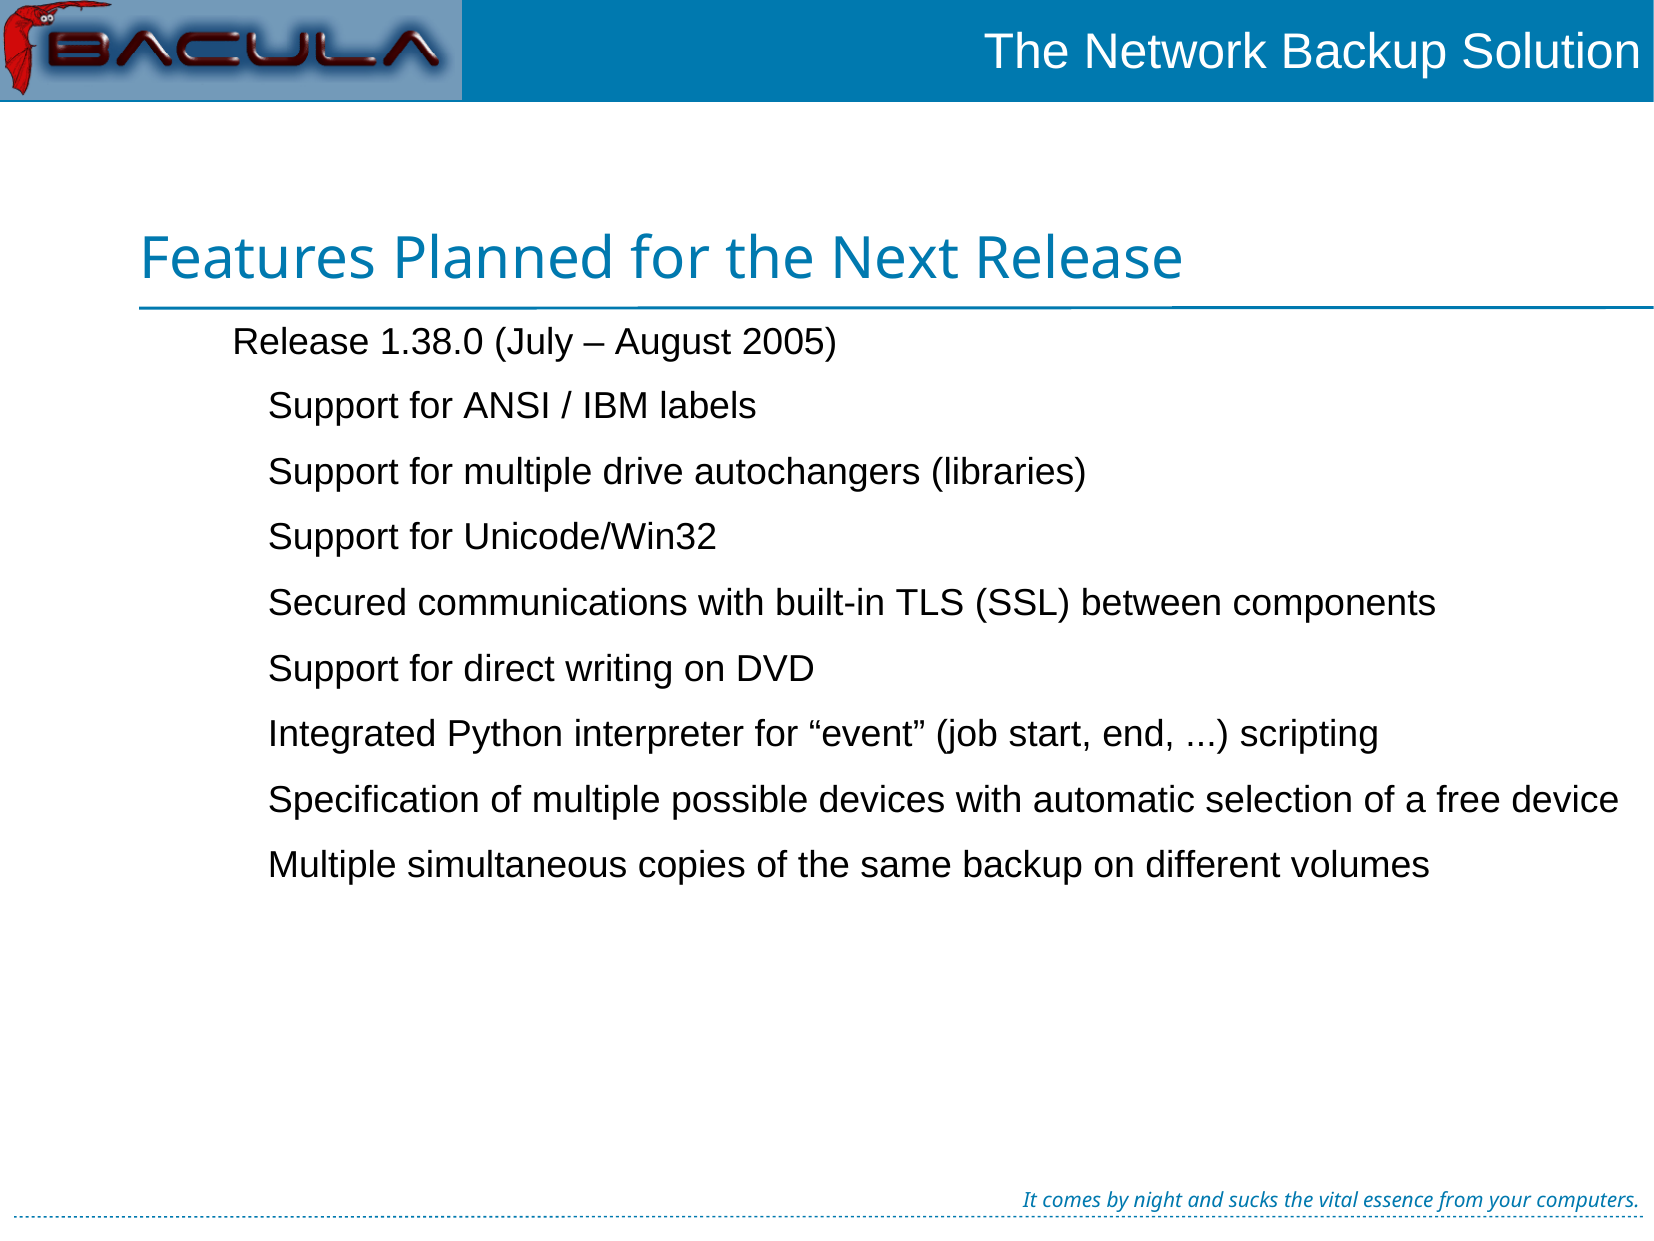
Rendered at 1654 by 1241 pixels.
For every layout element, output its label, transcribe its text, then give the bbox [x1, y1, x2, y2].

title Features Planned for the Next Release [139, 120, 1498, 296]
list Release 1.38.0 (July – August 2005) Support for ANSI / IBM labels Support for multiple drive autochangers (libraries) Support for Unicode/Win32 Secured communications with built-in TLS (SSL) between components Support for direct writing on DVD Integrated Python interpreter for “event” (job start, end, ...) scripting Specification of multiple possible devices with automatic selection of a free device Multiple simultaneous copies of the same backup on different volumes [173, 320, 1626, 1182]
picture [0, 0, 461, 99]
